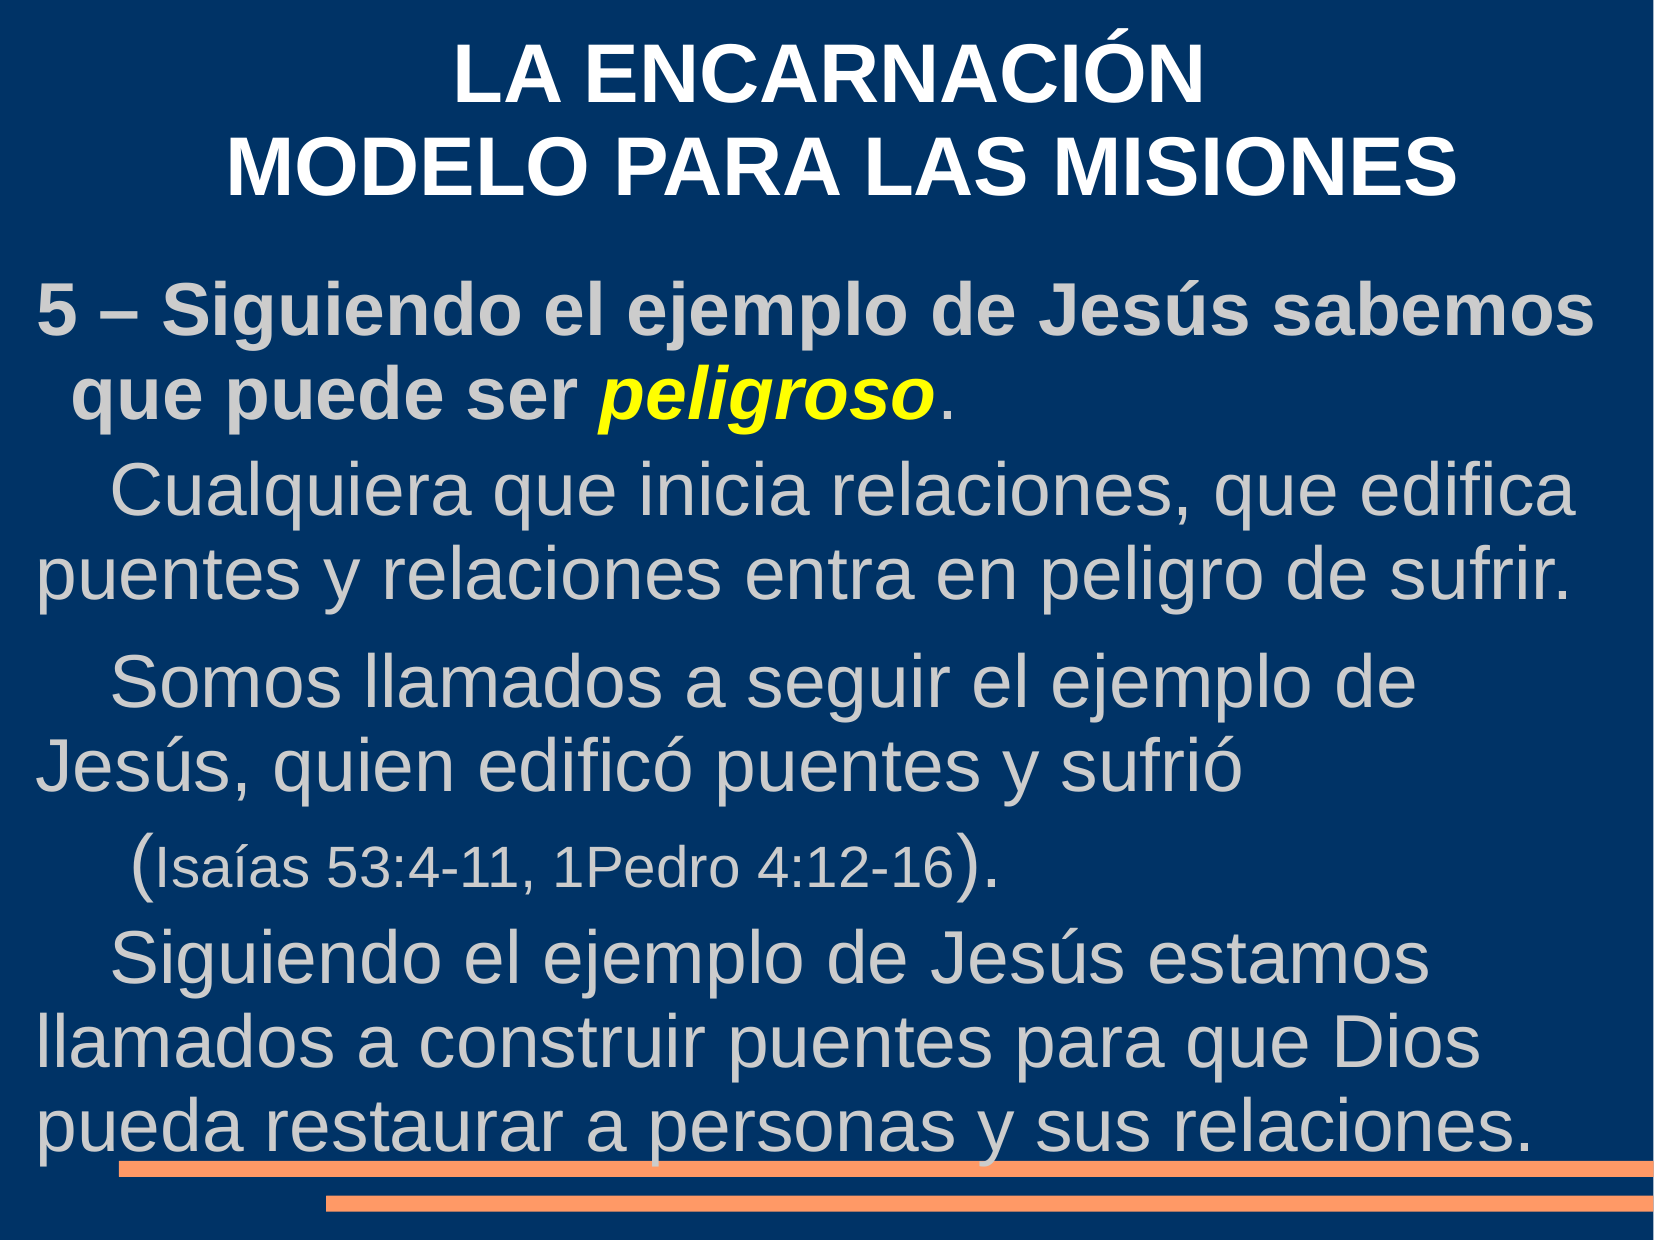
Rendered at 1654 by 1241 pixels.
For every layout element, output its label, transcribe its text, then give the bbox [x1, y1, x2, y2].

subtitle 5 – Siguiendo el ejemplo de Jesús sabemos que puede ser peligroso. Cualquiera que inicia relaciones, que edifica puentes y relaciones entra en peligro de sufrir. Somos llamados a seguir el ejemplo de Jesús, quien edificó puentes y sufrió (Isaías 53:4-11, 1Pedro 4:12-16). Siguiendo el ejemplo de Jesús estamos llamados a construir puentes para que Dios pueda restaurar a personas y sus relaciones. [35, 236, 1630, 1196]
title LA ENCARNACIÓN MODELO PARA LAS MISIONES [23, 0, 1619, 237]
